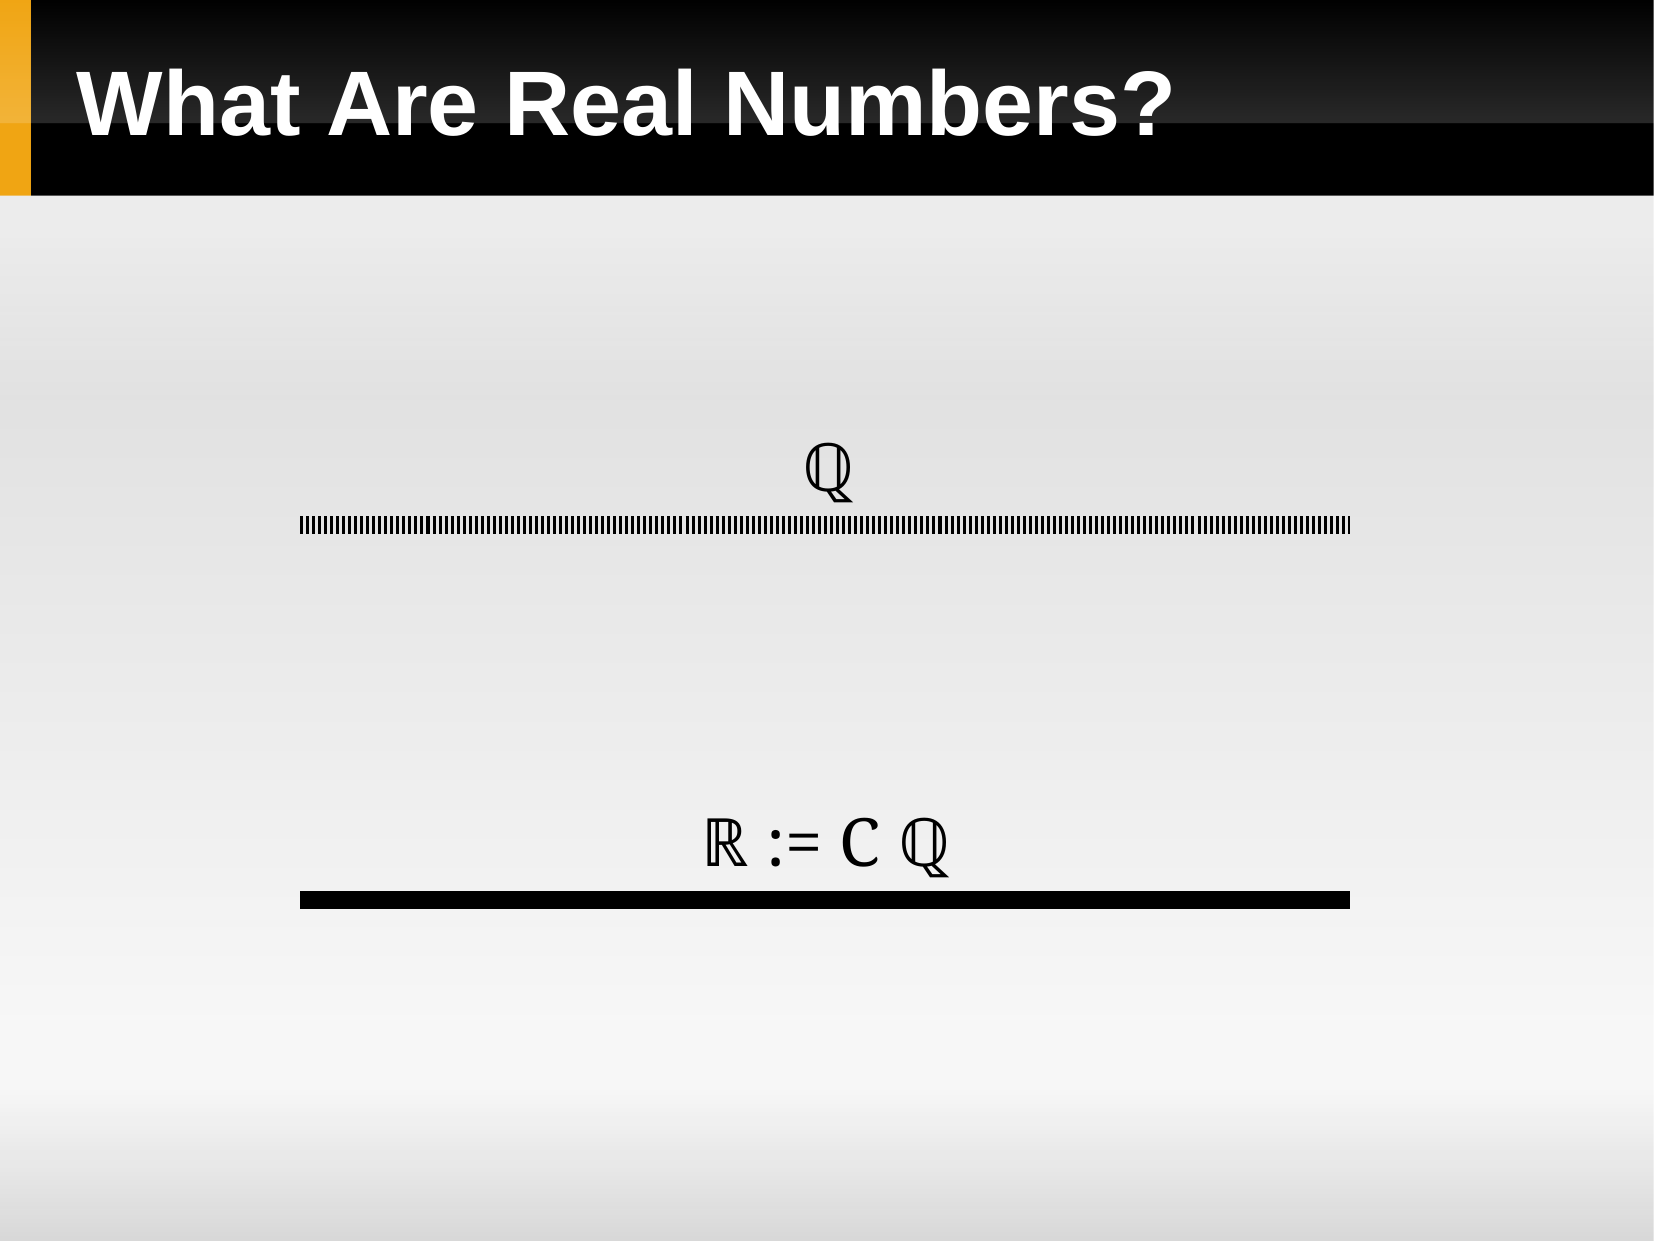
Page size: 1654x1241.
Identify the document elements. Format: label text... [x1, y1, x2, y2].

text_box ℚ [787, 412, 866, 495]
title What Are Real Numbers? [76, 0, 1565, 208]
text_box ℝ := C ℚ [686, 787, 967, 870]
picture [0, 0, 1654, 1241]
